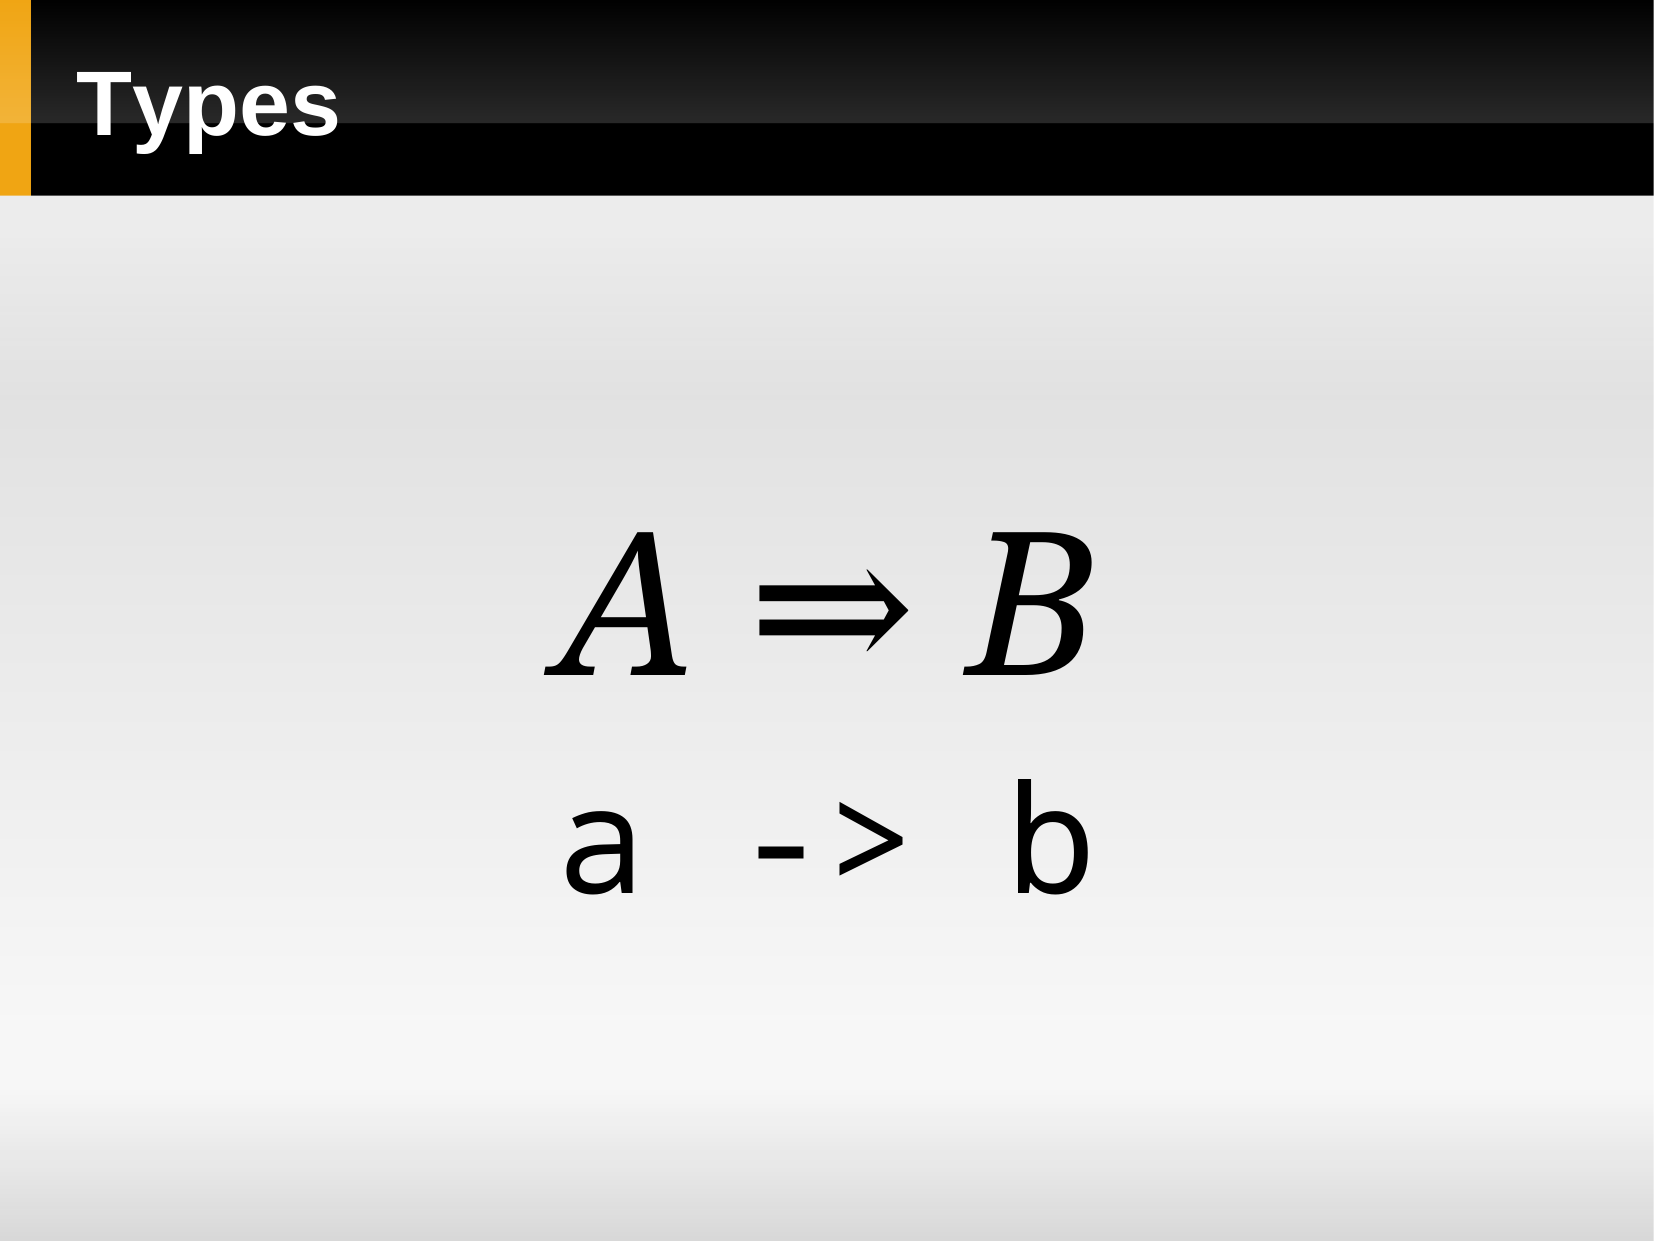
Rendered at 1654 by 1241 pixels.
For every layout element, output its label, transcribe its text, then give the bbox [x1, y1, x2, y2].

picture [0, 0, 1654, 1241]
title Types [76, 0, 1565, 208]
subtitle A ⇒ B a -> b [82, 297, 1571, 1102]
